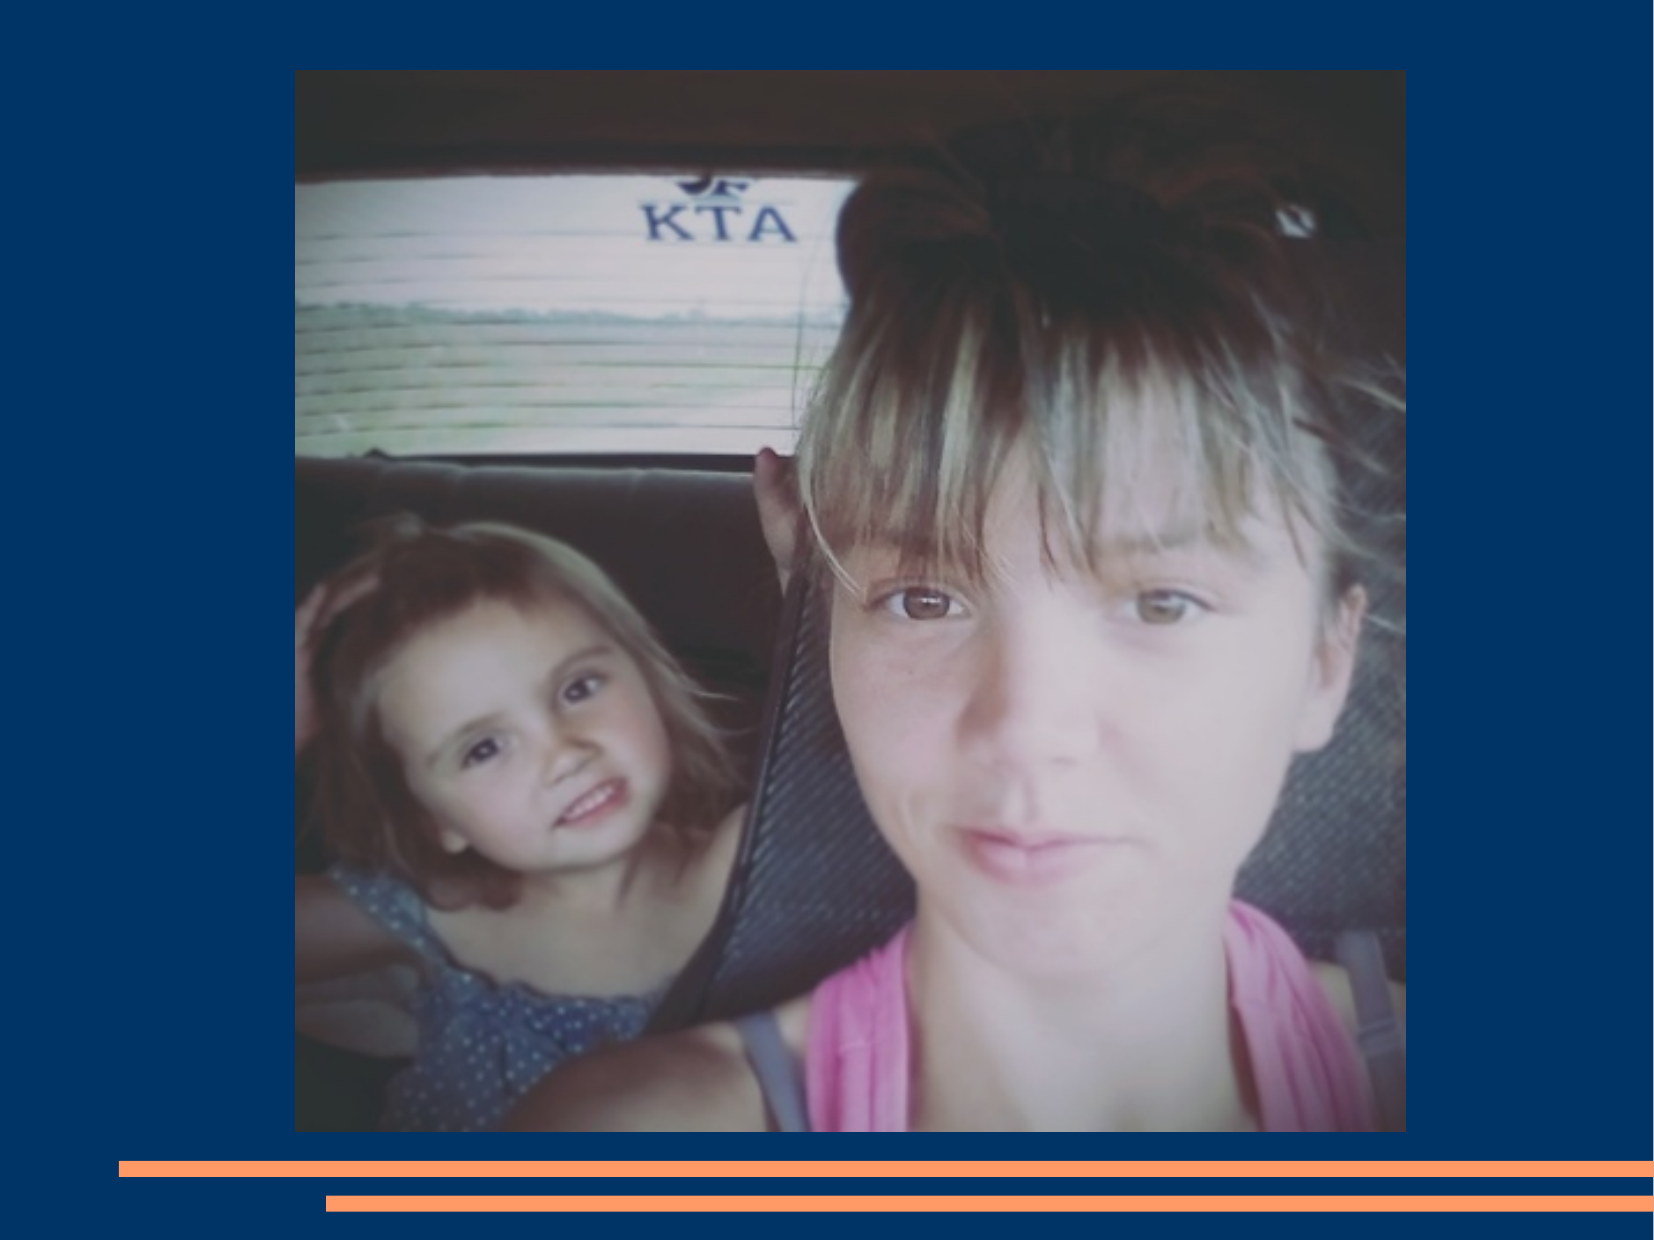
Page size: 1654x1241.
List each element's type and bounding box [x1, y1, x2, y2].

picture [295, 70, 1406, 1132]
